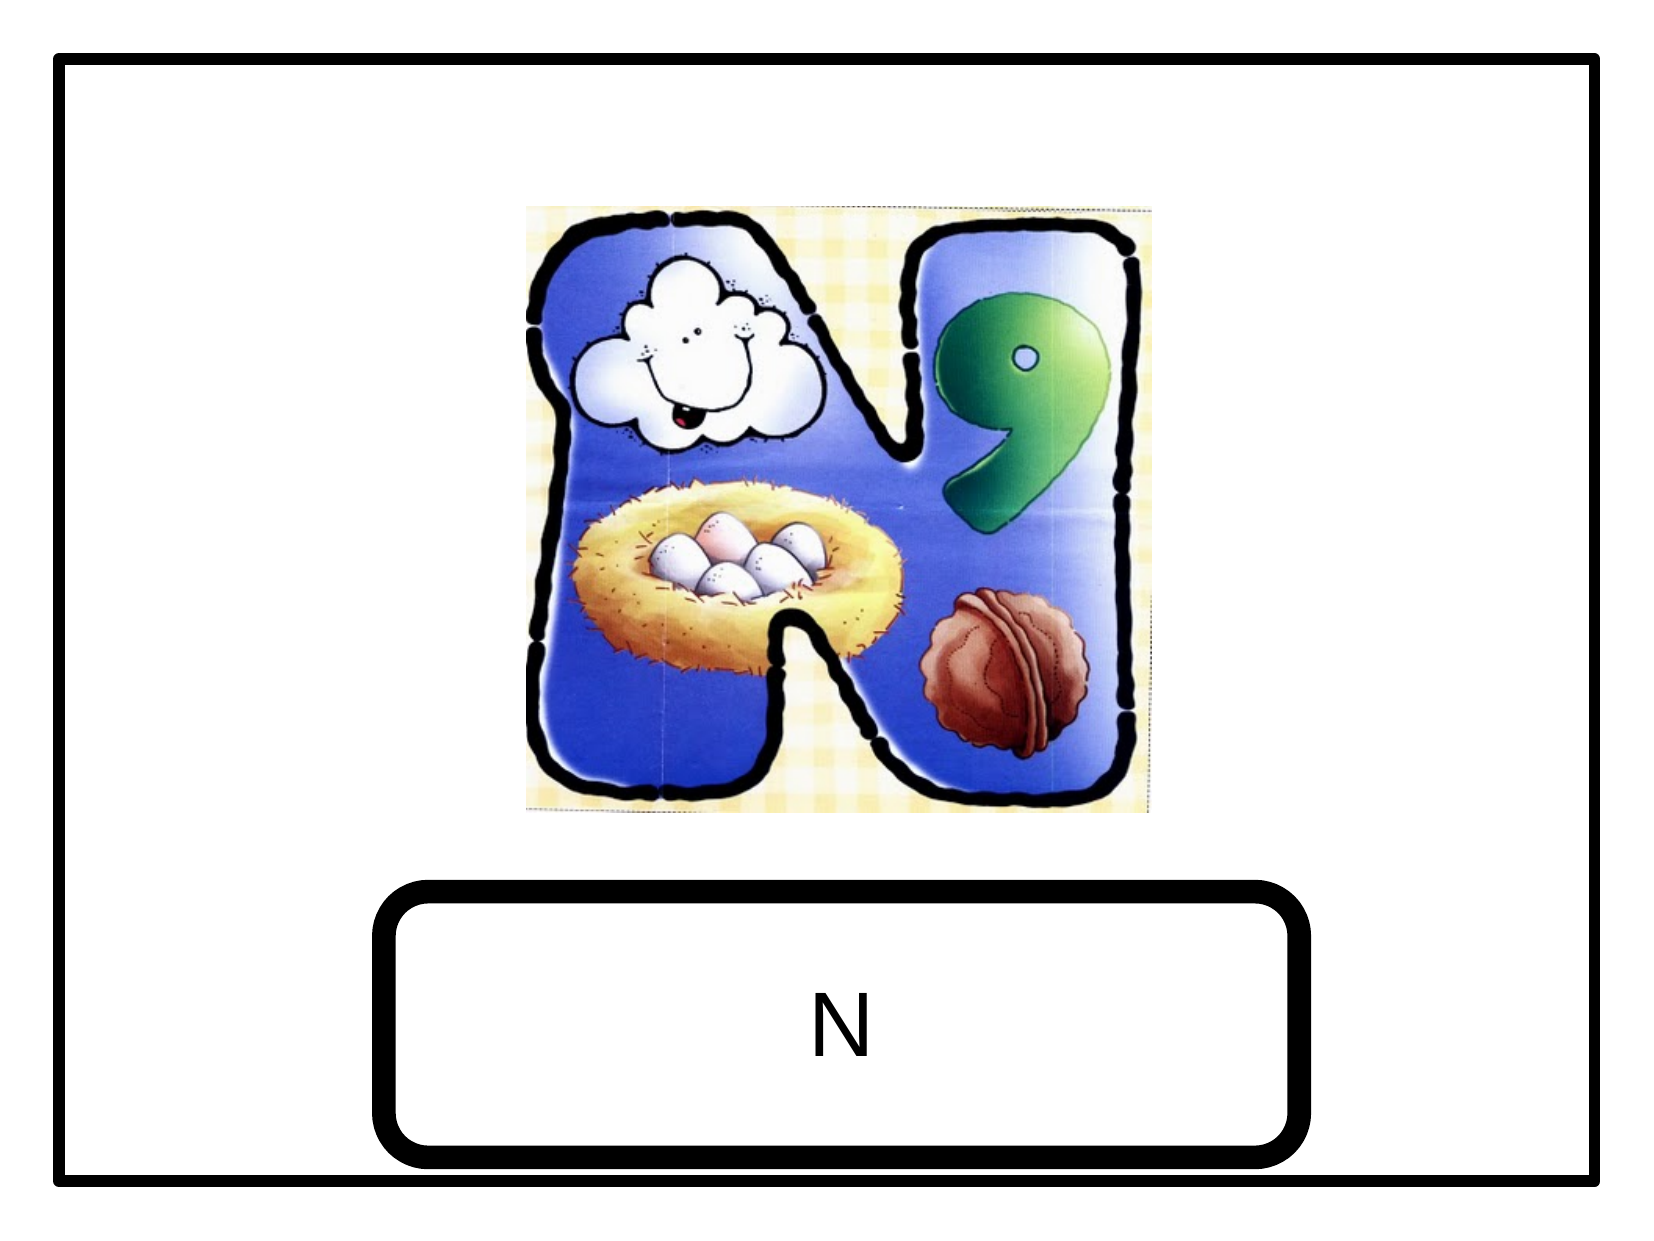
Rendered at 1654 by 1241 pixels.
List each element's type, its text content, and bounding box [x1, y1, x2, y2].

picture [526, 206, 1152, 813]
text_box [59, 59, 1595, 1182]
text_box N [383, 891, 1300, 1158]
